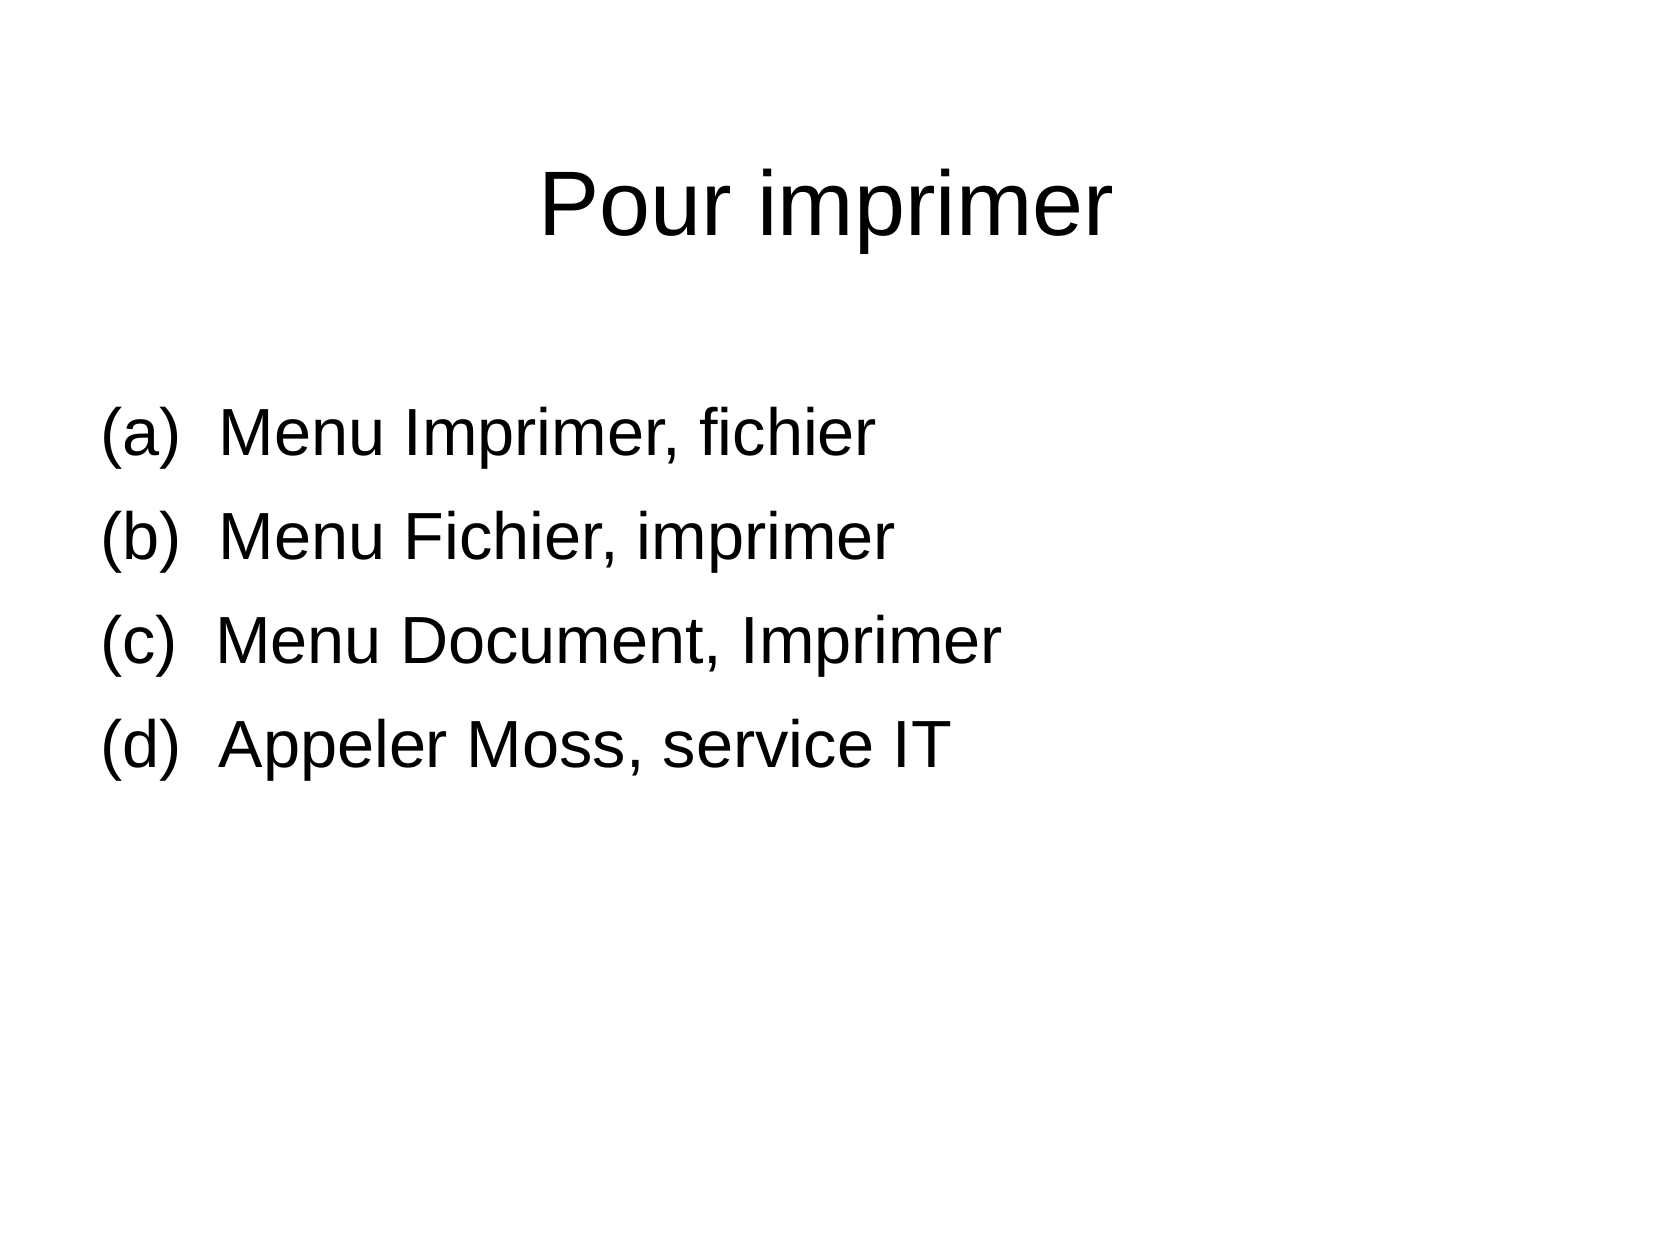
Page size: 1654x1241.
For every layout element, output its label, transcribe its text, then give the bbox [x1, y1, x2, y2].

list Menu Imprimer, fichier Menu Fichier, imprimer Menu Document, Imprimer Appeler Moss, service IT [82, 290, 1571, 1109]
title Pour imprimer [82, 49, 1571, 257]
